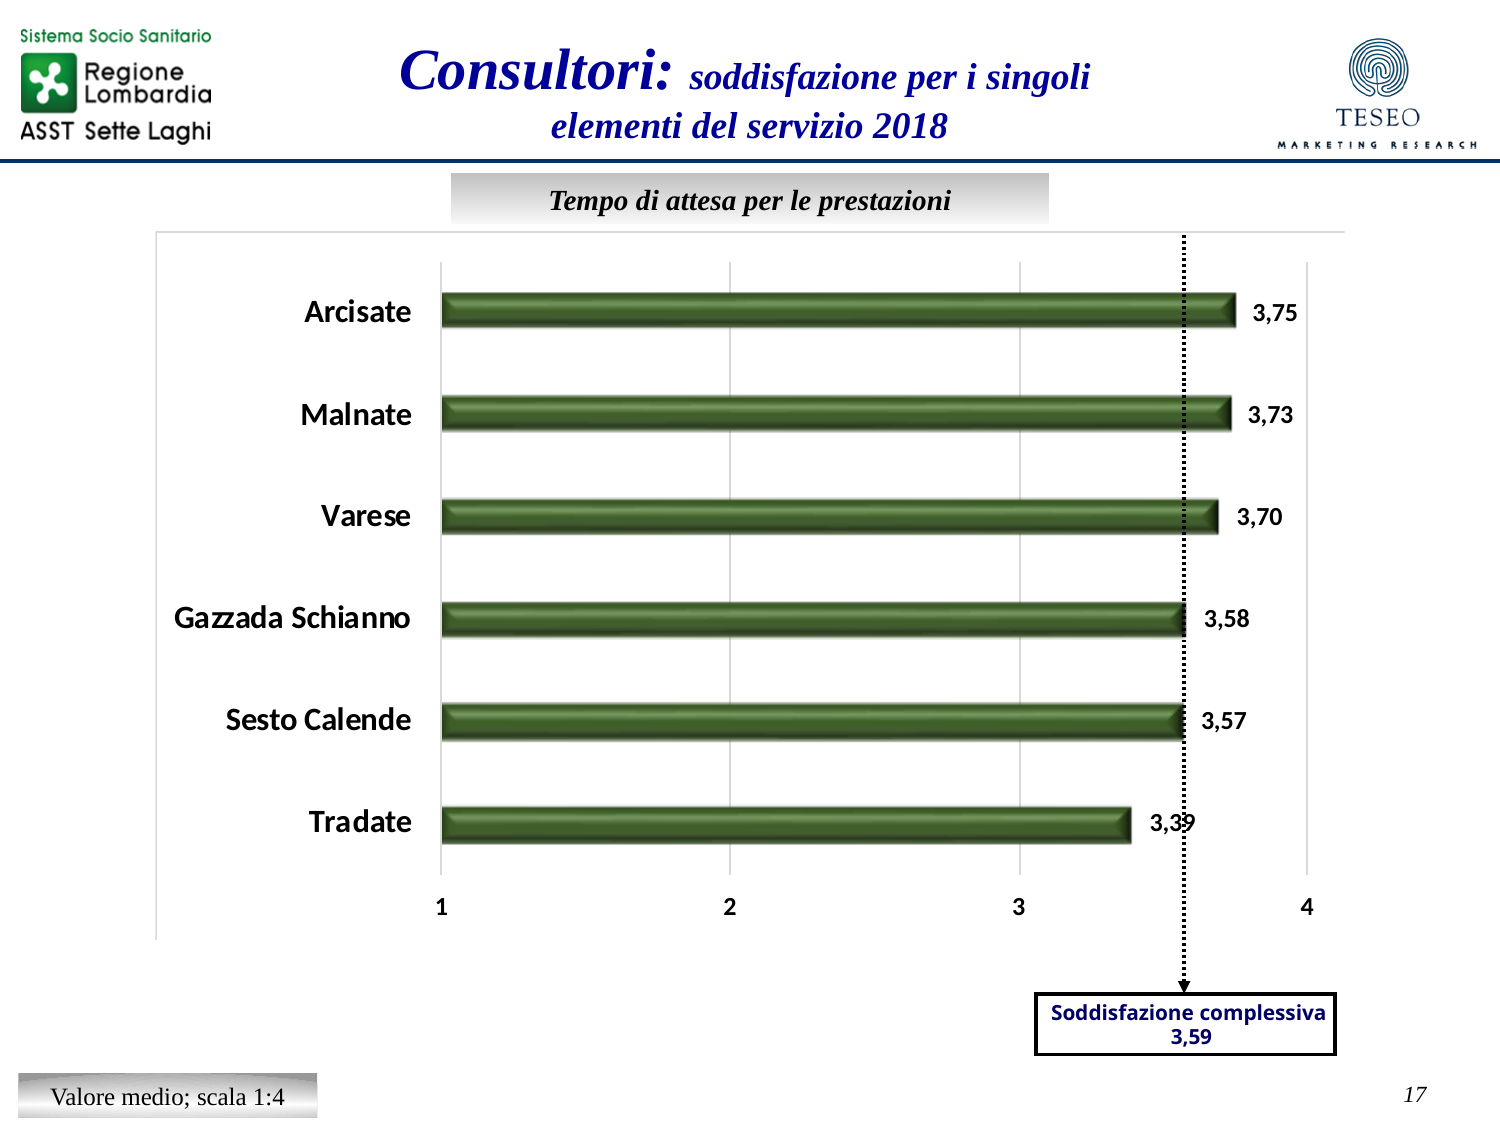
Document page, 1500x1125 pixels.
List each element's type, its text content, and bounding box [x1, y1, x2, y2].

picture [155, 230, 1345, 940]
text_box Consultori: soddisfazione per i singoli elementi del servizio 2018 [206, 25, 1294, 151]
text_box Soddisfazione complessiva 3,59 [1036, 993, 1335, 1055]
picture [1294, 30, 1481, 149]
picture [21, 26, 206, 148]
text_box Valore medio; scala 1:4 [18, 1073, 318, 1118]
text_box Tempo di attesa per le prestazioni [451, 173, 1049, 224]
